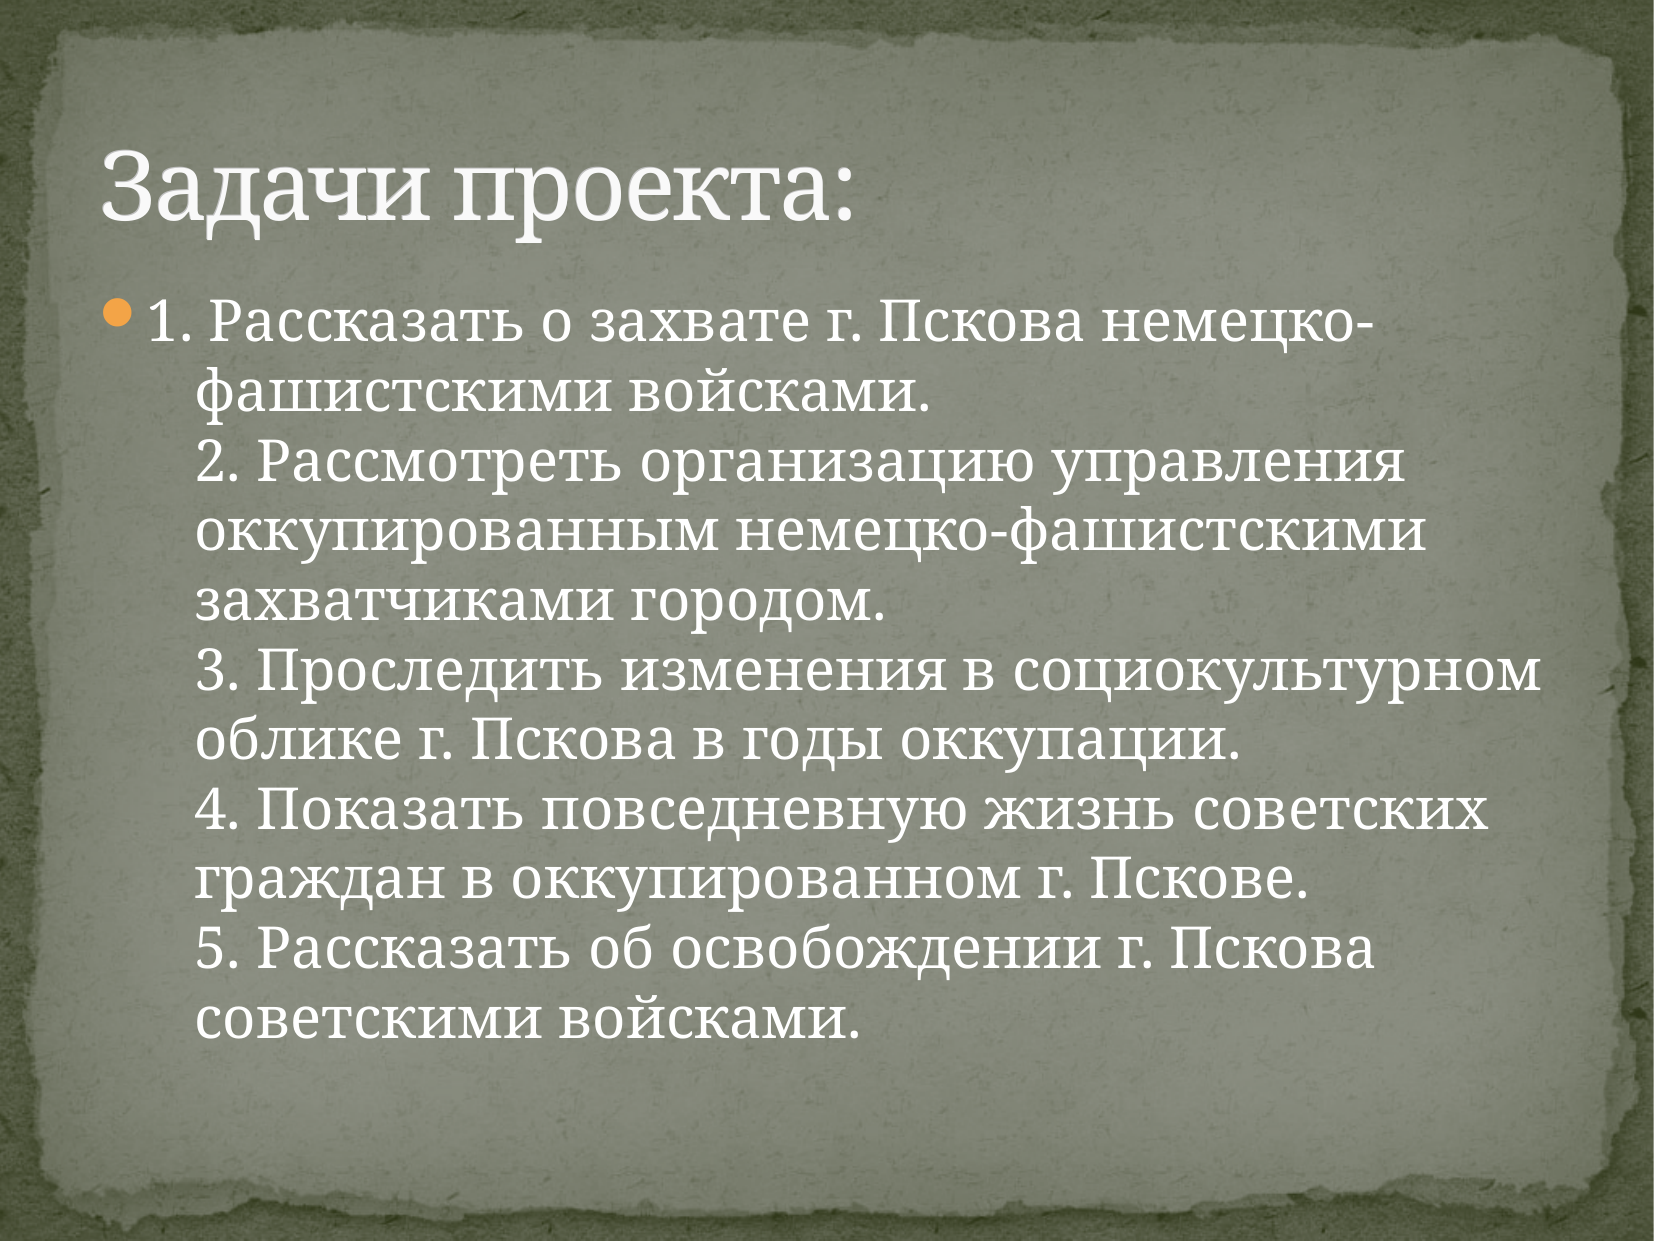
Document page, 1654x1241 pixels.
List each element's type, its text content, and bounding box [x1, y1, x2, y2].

list 1. Рассказать о захвате г. Пскова немецко-фашистскими войсками. 2. Рассмотреть организацию управления оккупированным немецко-фашистскими захватчиками городом. 3. Проследить изменения в социокультурном облике г. Пскова в годы оккупации. 4. Показать повседневную жизнь советских граждан в оккупированном г. Пскове. 5. Рассказать об освобождении г. Пскова советскими войсками. [82, 275, 1571, 1103]
title Задачи проекта: [82, 27, 1571, 249]
